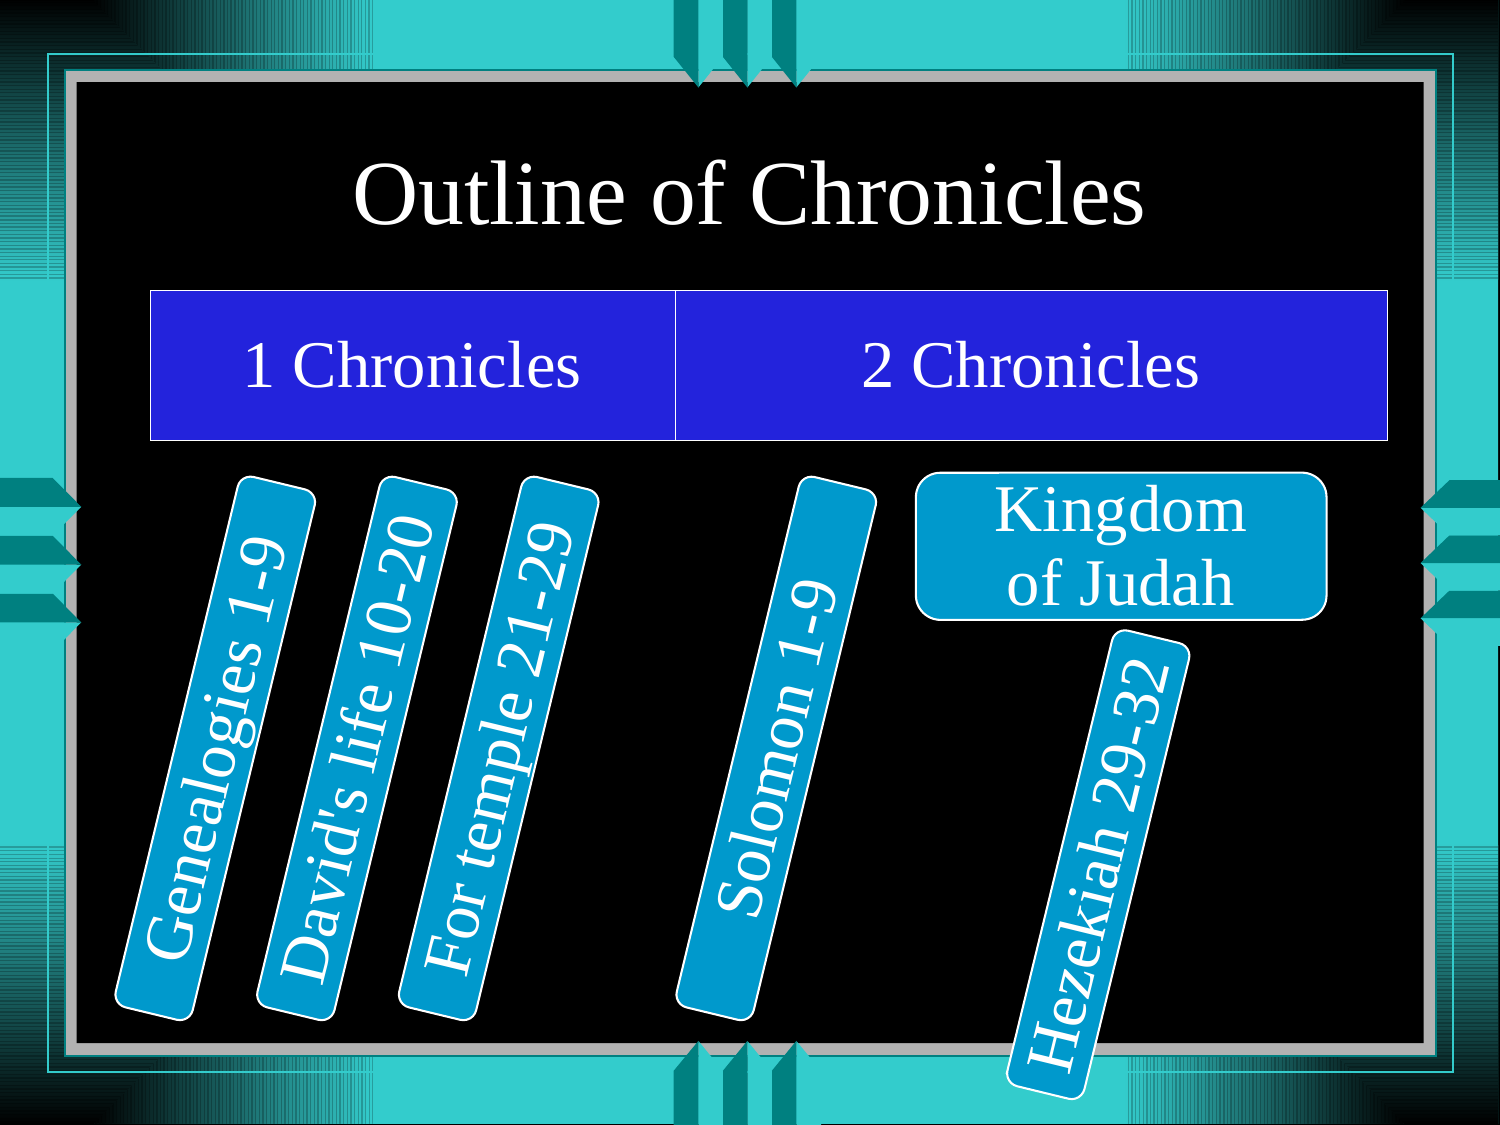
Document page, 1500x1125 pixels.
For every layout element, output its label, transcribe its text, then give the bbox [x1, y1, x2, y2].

text_box Hezekiah 29-32 [1007, 630, 1190, 1100]
text_box Kingdom of Judah [915, 472, 1327, 620]
text_box For temple 21-29 [398, 476, 599, 1021]
text_box 1 Chronicles [150, 290, 675, 441]
text_box 2 Chronicles [675, 290, 1388, 441]
text_box Solomon 1-9 [676, 476, 877, 1021]
title Outline of Chronicles [112, 99, 1388, 288]
text_box Genealogies 1-9 [115, 476, 316, 1021]
text_box David's life 10-20 [257, 476, 457, 1021]
